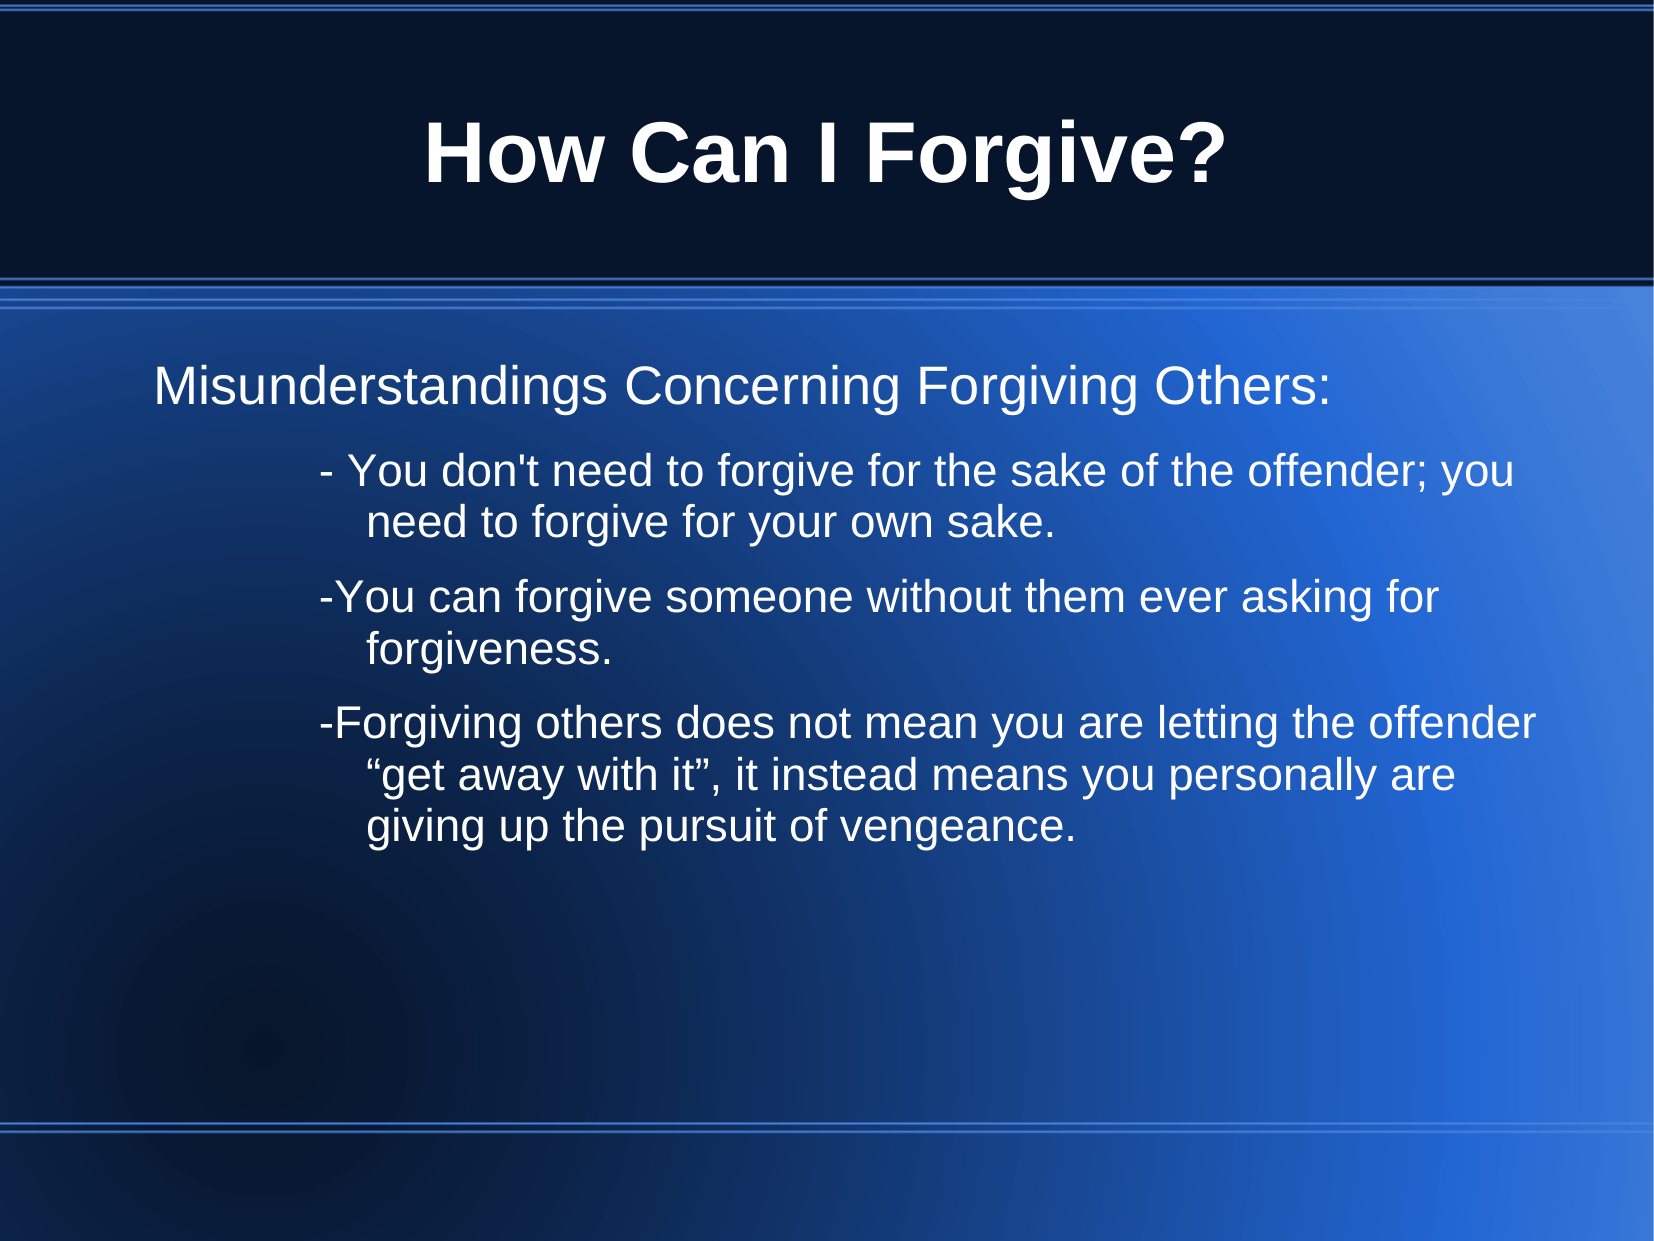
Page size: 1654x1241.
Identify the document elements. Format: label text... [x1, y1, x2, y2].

list Misunderstandings Concerning Forgiving Others: - You don't need to forgive for the sake of the offender; you need to forgive for your own sake. -You can forgive someone without them ever asking for forgiveness. -Forgiving others does not mean you are letting the offender “get away with it”, it instead means you personally are giving up the pursuit of vengeance. [82, 355, 1571, 1058]
picture [0, 0, 1654, 1241]
title How Can I Forgive? [82, 49, 1571, 257]
